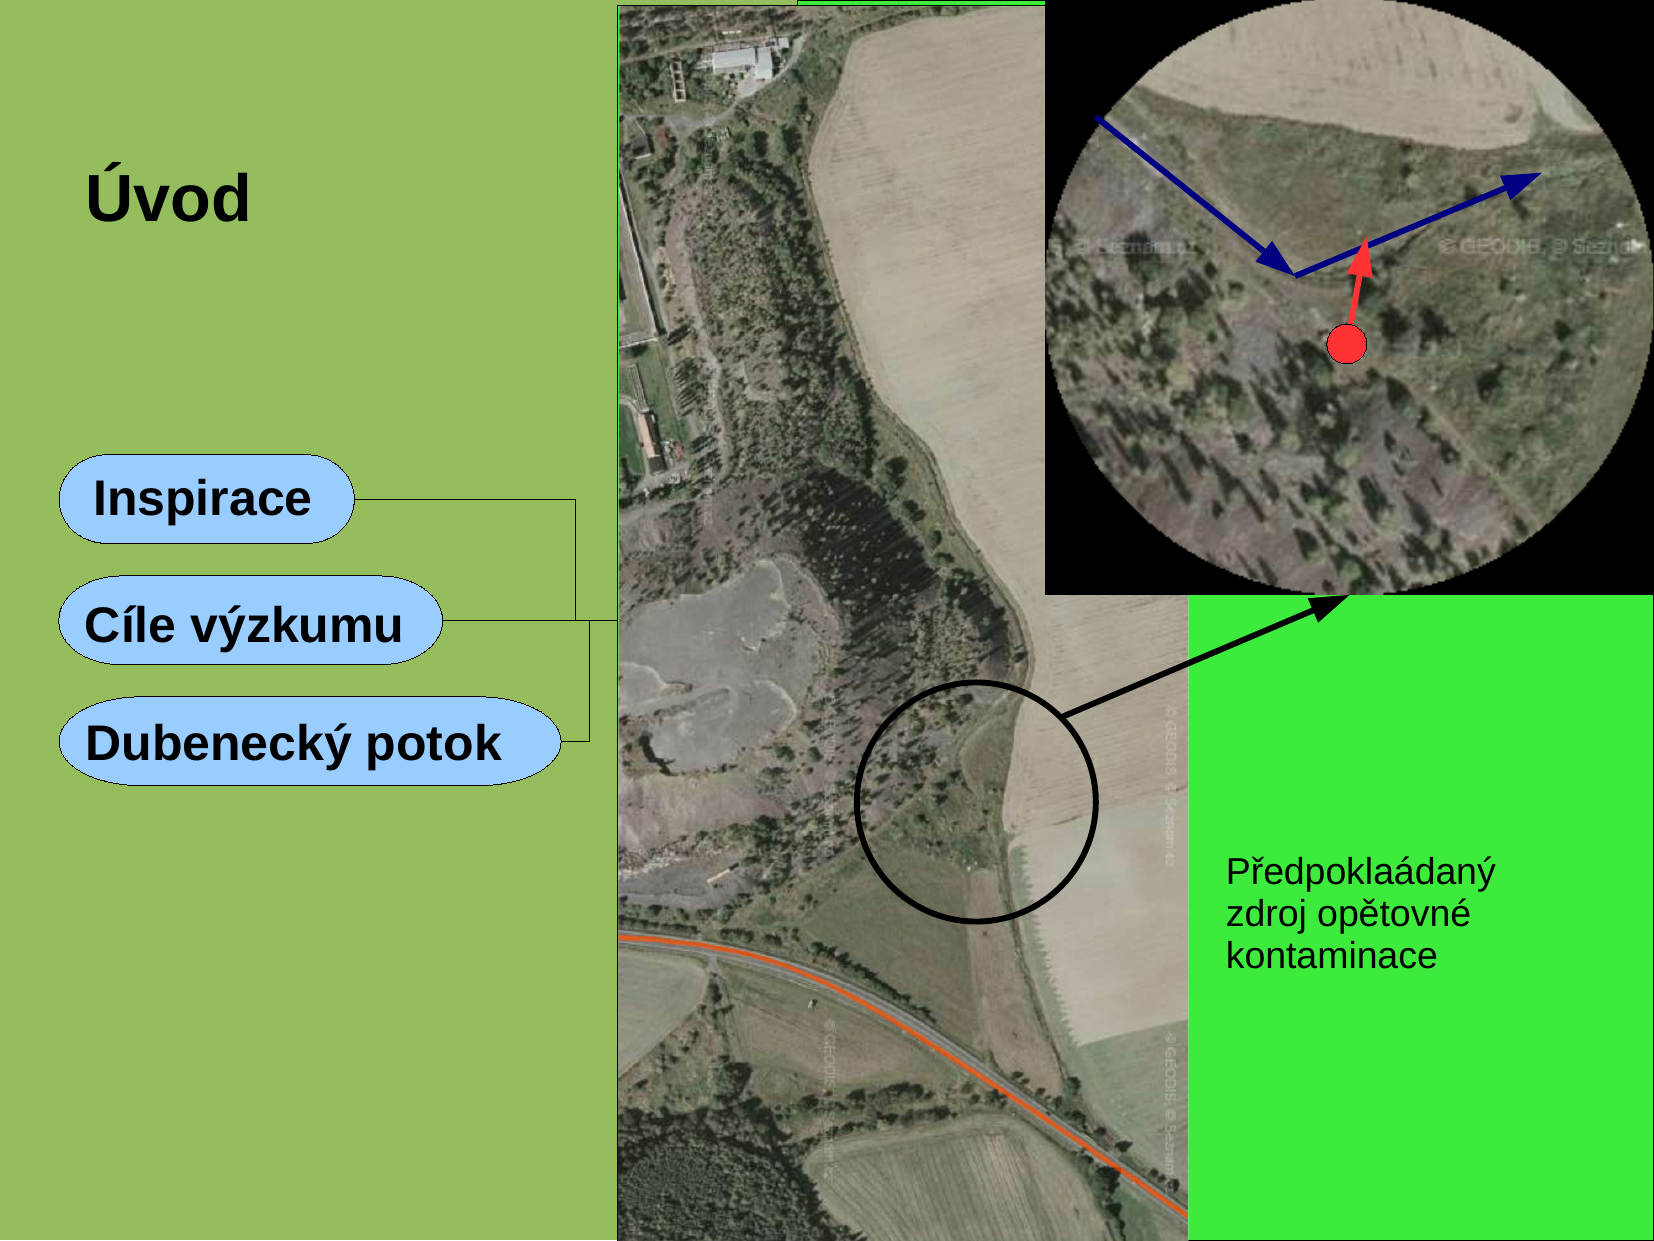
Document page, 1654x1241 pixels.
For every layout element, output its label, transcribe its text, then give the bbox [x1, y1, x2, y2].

text_box Inspirace [78, 463, 328, 535]
text_box Cíle výzkumu [70, 589, 420, 662]
text_box [797, 0, 1045, 5]
text_box [59, 718, 70, 764]
text_box [76, 575, 443, 655]
picture [617, 0, 1654, 1241]
text_box Dubenecký potok [70, 707, 517, 780]
text_box [58, 594, 70, 646]
text_box [1326, 323, 1367, 364]
text_box Předpoklaádaný zdroj opětovné kontaminace [1211, 842, 1630, 1033]
text_box Úvod [70, 153, 268, 244]
picture [860, 686, 1092, 918]
text_box [1189, 595, 1654, 1241]
text_box [88, 696, 562, 786]
text_box [1189, 595, 1335, 659]
text_box [59, 454, 355, 544]
